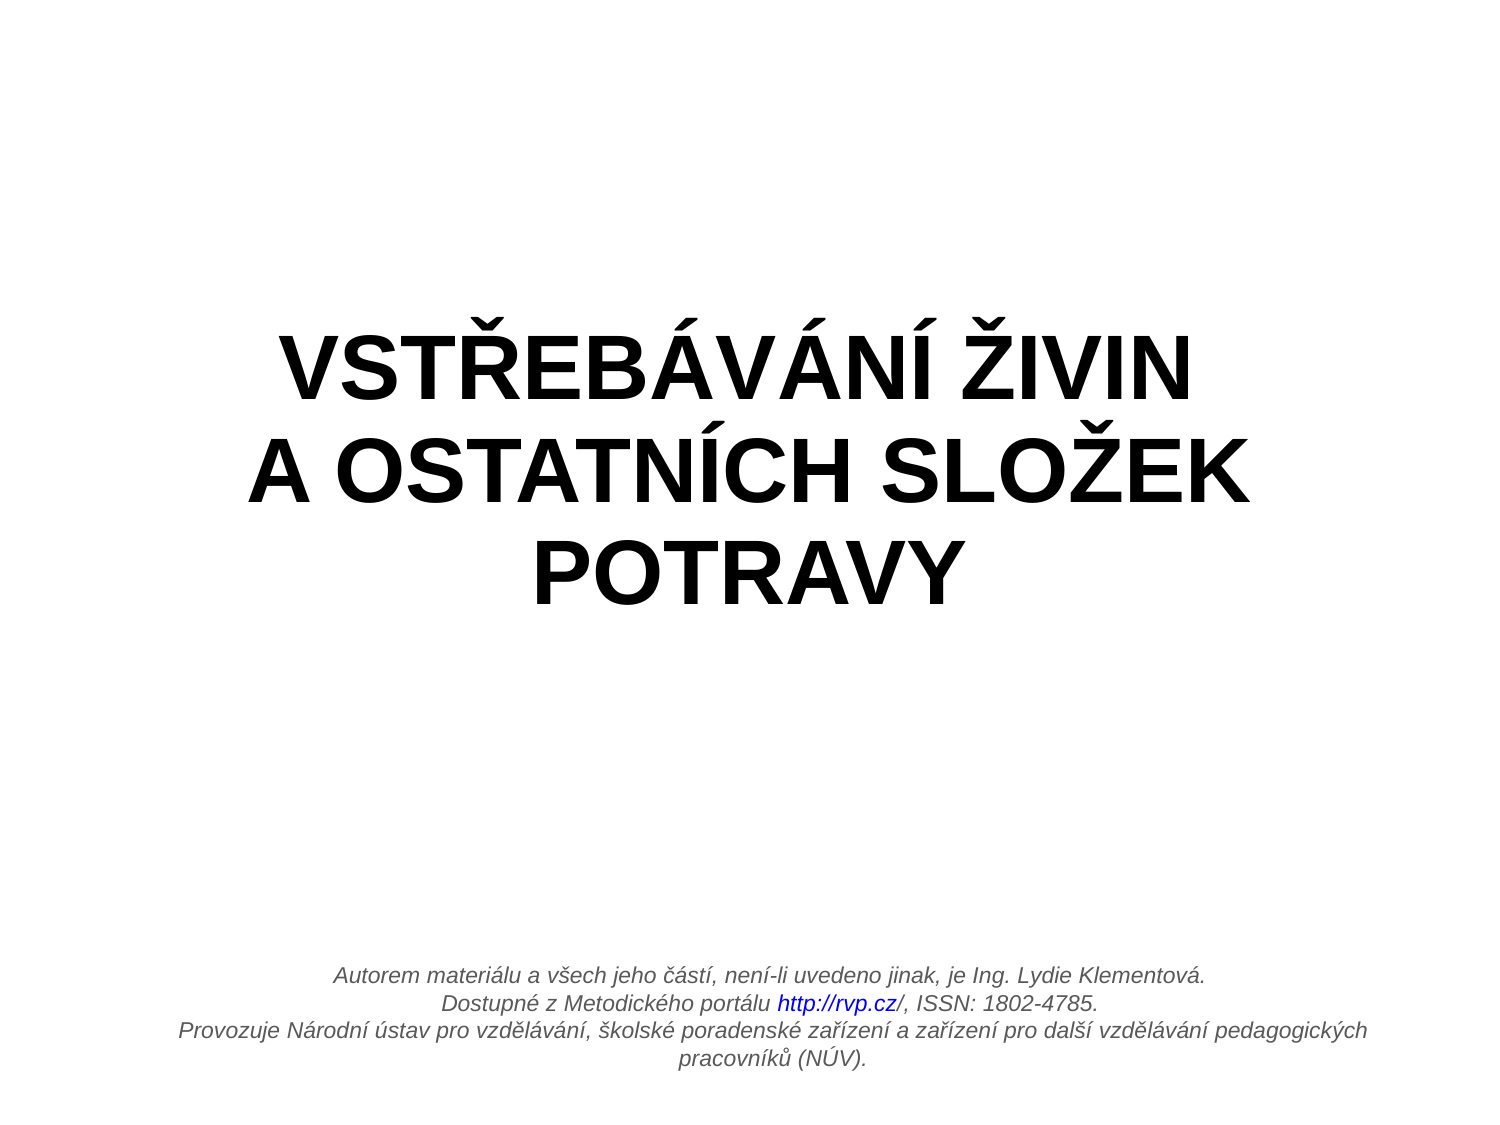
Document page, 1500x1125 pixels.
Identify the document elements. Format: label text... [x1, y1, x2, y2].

text_box Autorem materiálu a všech jeho částí, není-li uvedeno jinak, je Ing. Lydie Klementová. Dostupné z Metodického portálu http://rvp.cz/, ISSN: 1802-4785. Provozuje Národní ústav pro vzdělávání, školské poradenské zařízení a zařízení pro další vzdělávání pedagogických pracovníků (NÚV). [159, 999, 1388, 1060]
title VSTŘEBÁVÁNÍ ŽIVIN A OSTATNÍCH SLOŽEK POTRAVY [112, 309, 1388, 632]
